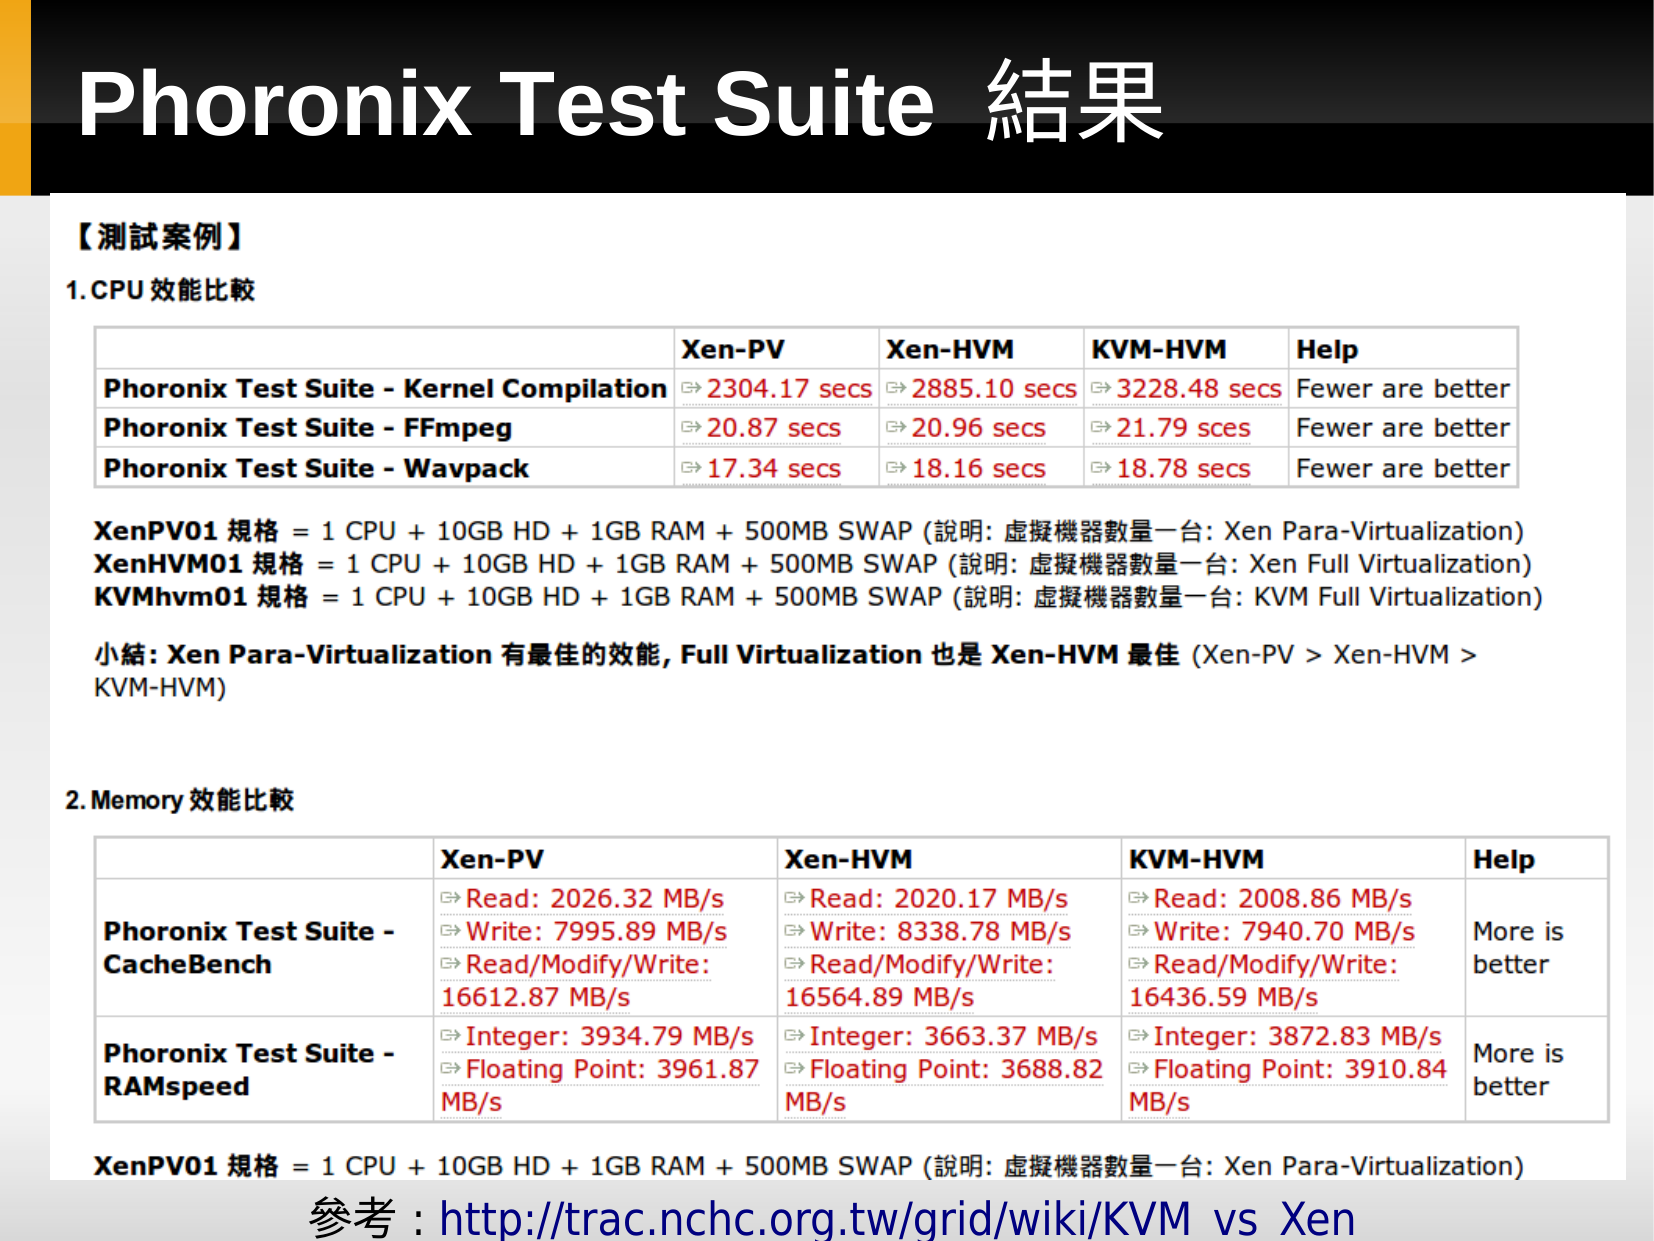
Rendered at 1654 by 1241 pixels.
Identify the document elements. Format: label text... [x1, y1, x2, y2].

text_box 參考: http://trac.nchc.org.tw/grid/wiki/KVM_vs_Xen [292, 1174, 1385, 1241]
title Phoronix Test Suite 結果 [76, 0, 1565, 193]
picture [0, 0, 1654, 1241]
